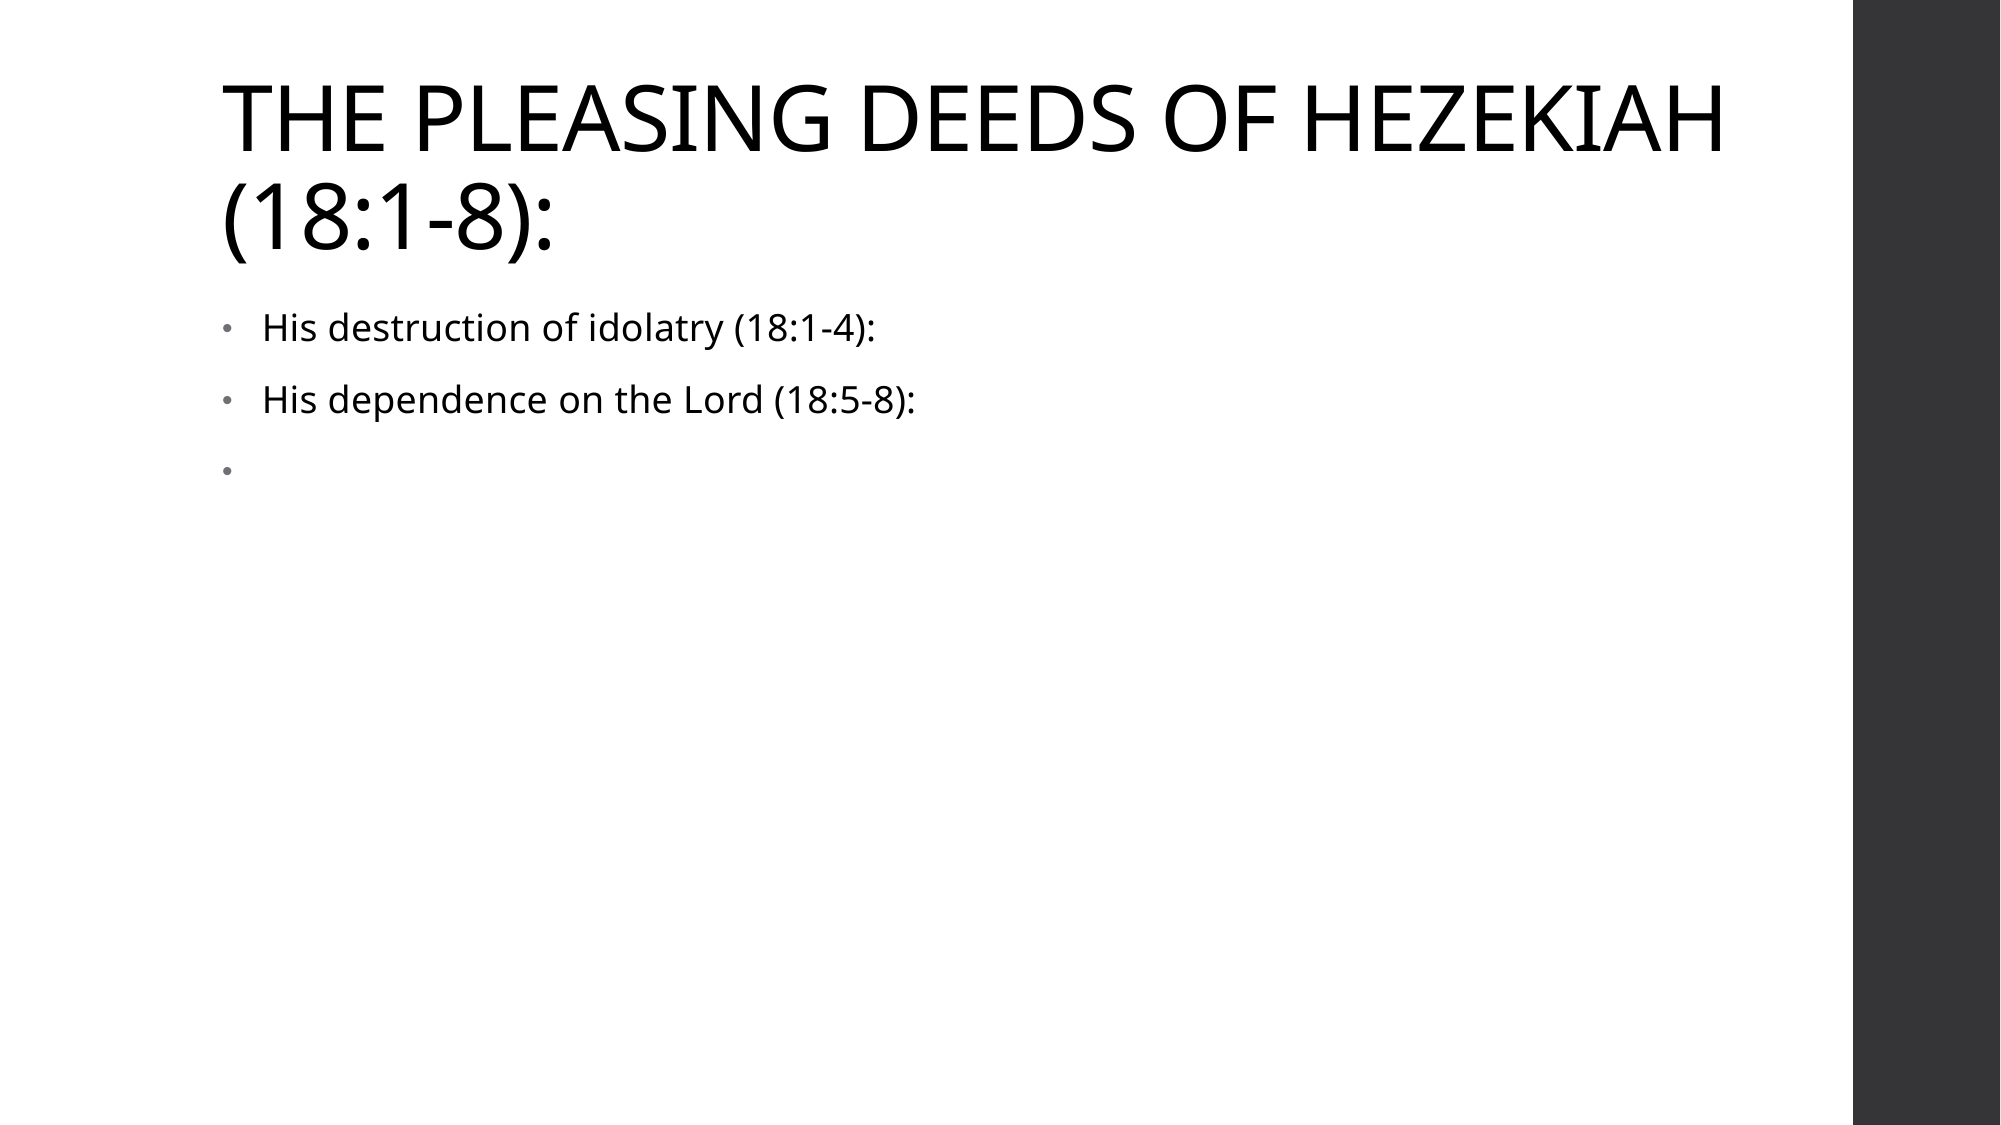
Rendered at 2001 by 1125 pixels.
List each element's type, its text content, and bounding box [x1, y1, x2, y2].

title THE PLEASING DEEDS OF HEZEKIAH (18:1-8): [206, 60, 1797, 278]
list His destruction of idolatry (18:1-4): His dependence on the Lord (18:5-8): [206, 299, 1617, 1014]
